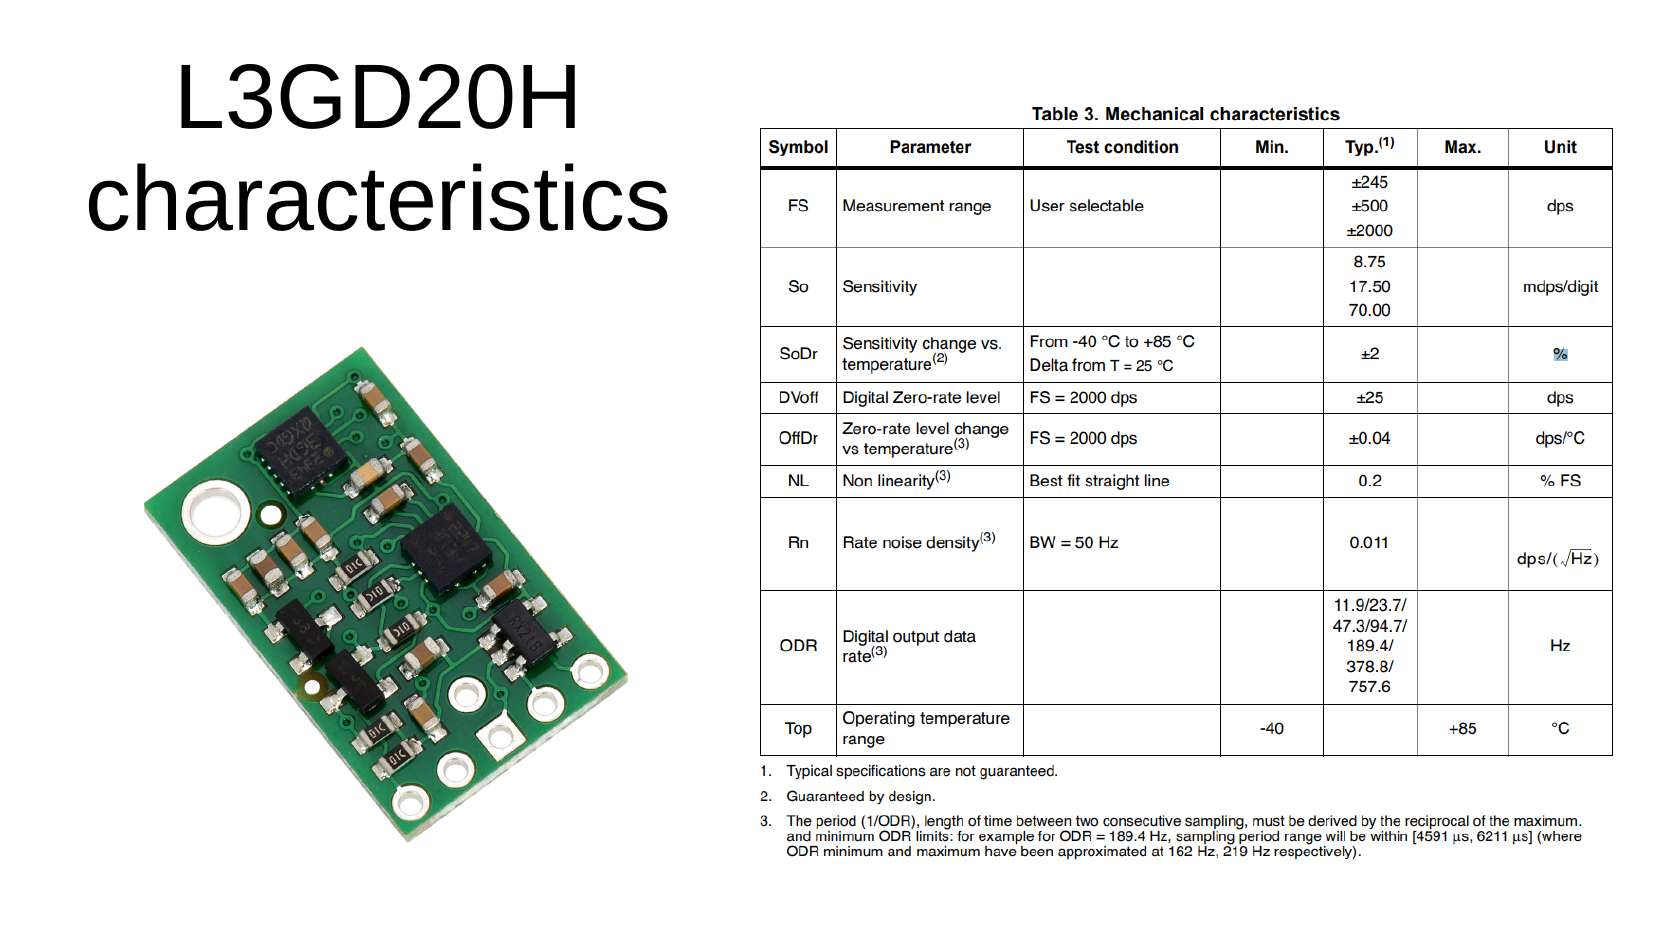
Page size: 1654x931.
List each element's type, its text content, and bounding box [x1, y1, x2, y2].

picture [690, 101, 1654, 871]
title L3GD20H characteristics [52, 45, 706, 251]
picture [120, 329, 646, 856]
